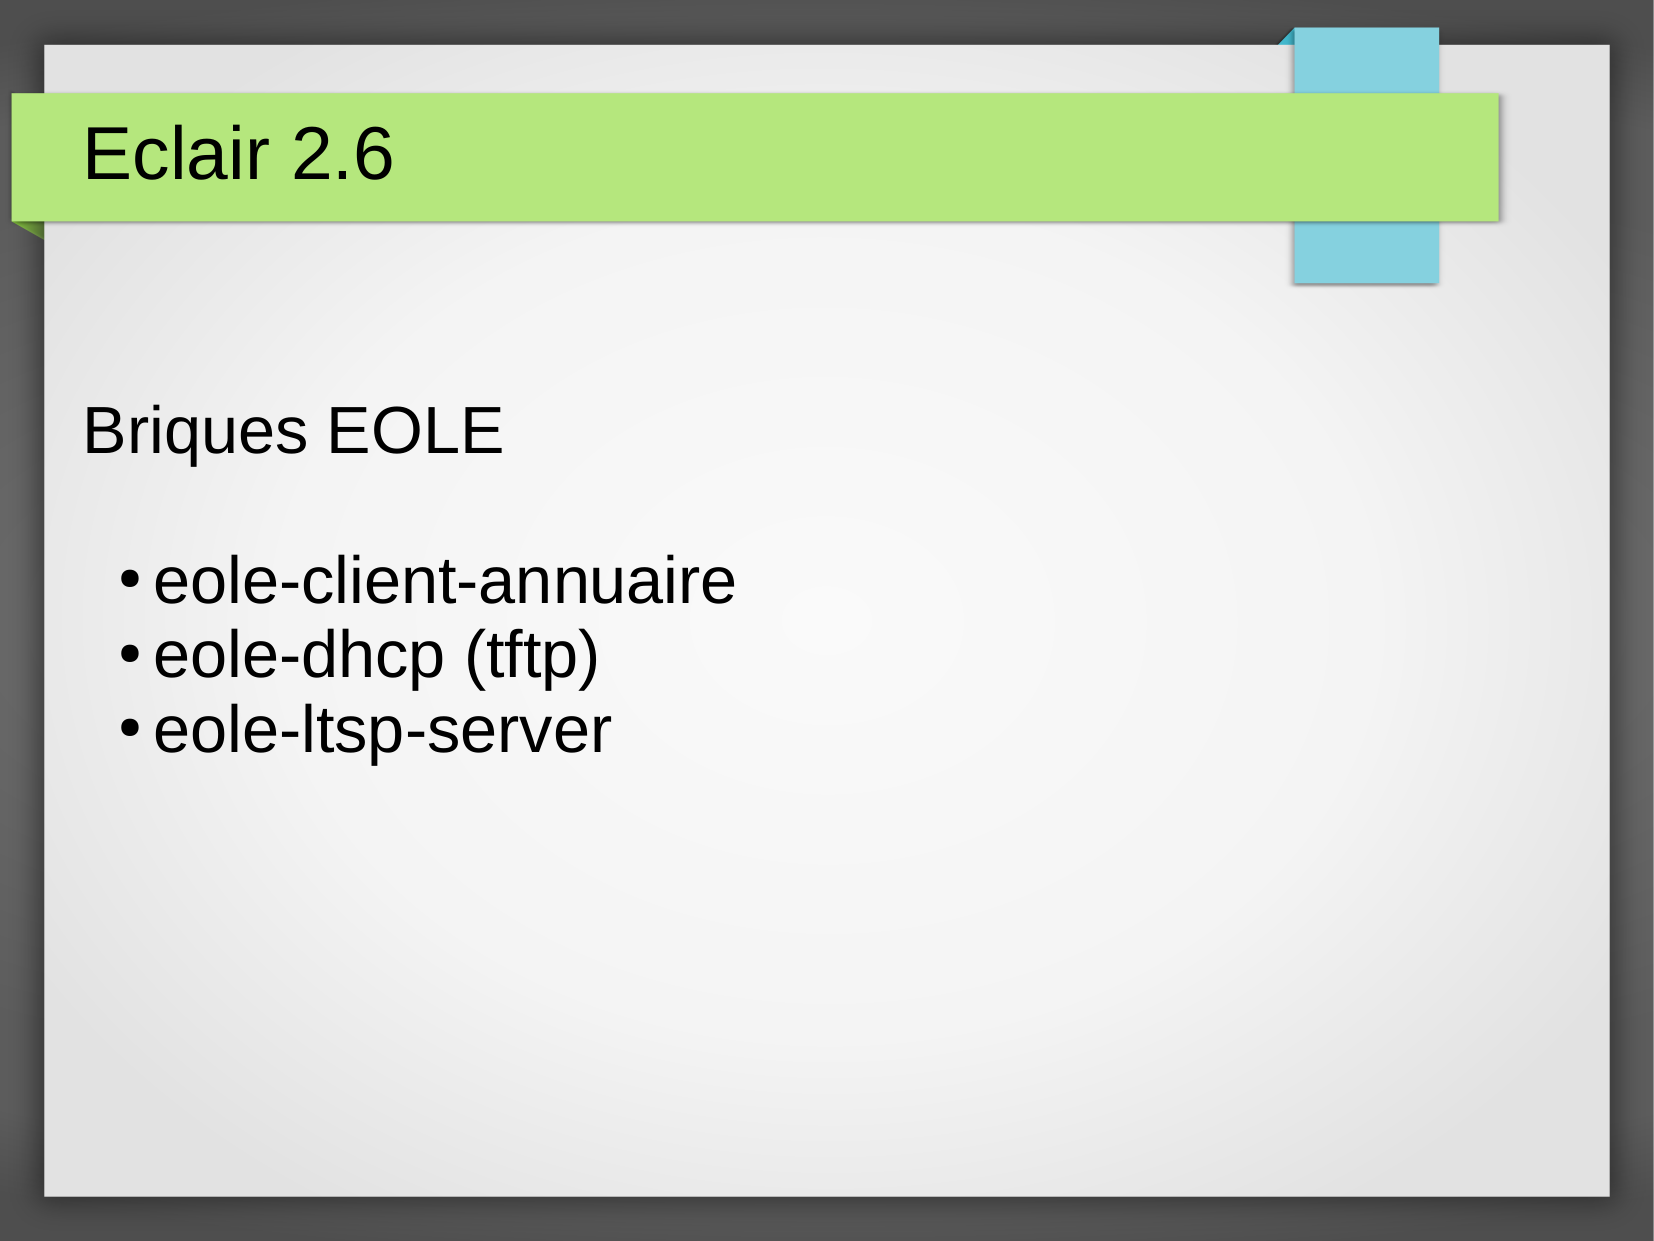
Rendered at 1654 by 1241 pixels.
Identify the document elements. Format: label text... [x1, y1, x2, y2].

title Eclair 2.6 [82, 94, 1264, 213]
picture [0, 0, 1654, 1241]
text_box [82, 295, 1571, 1015]
